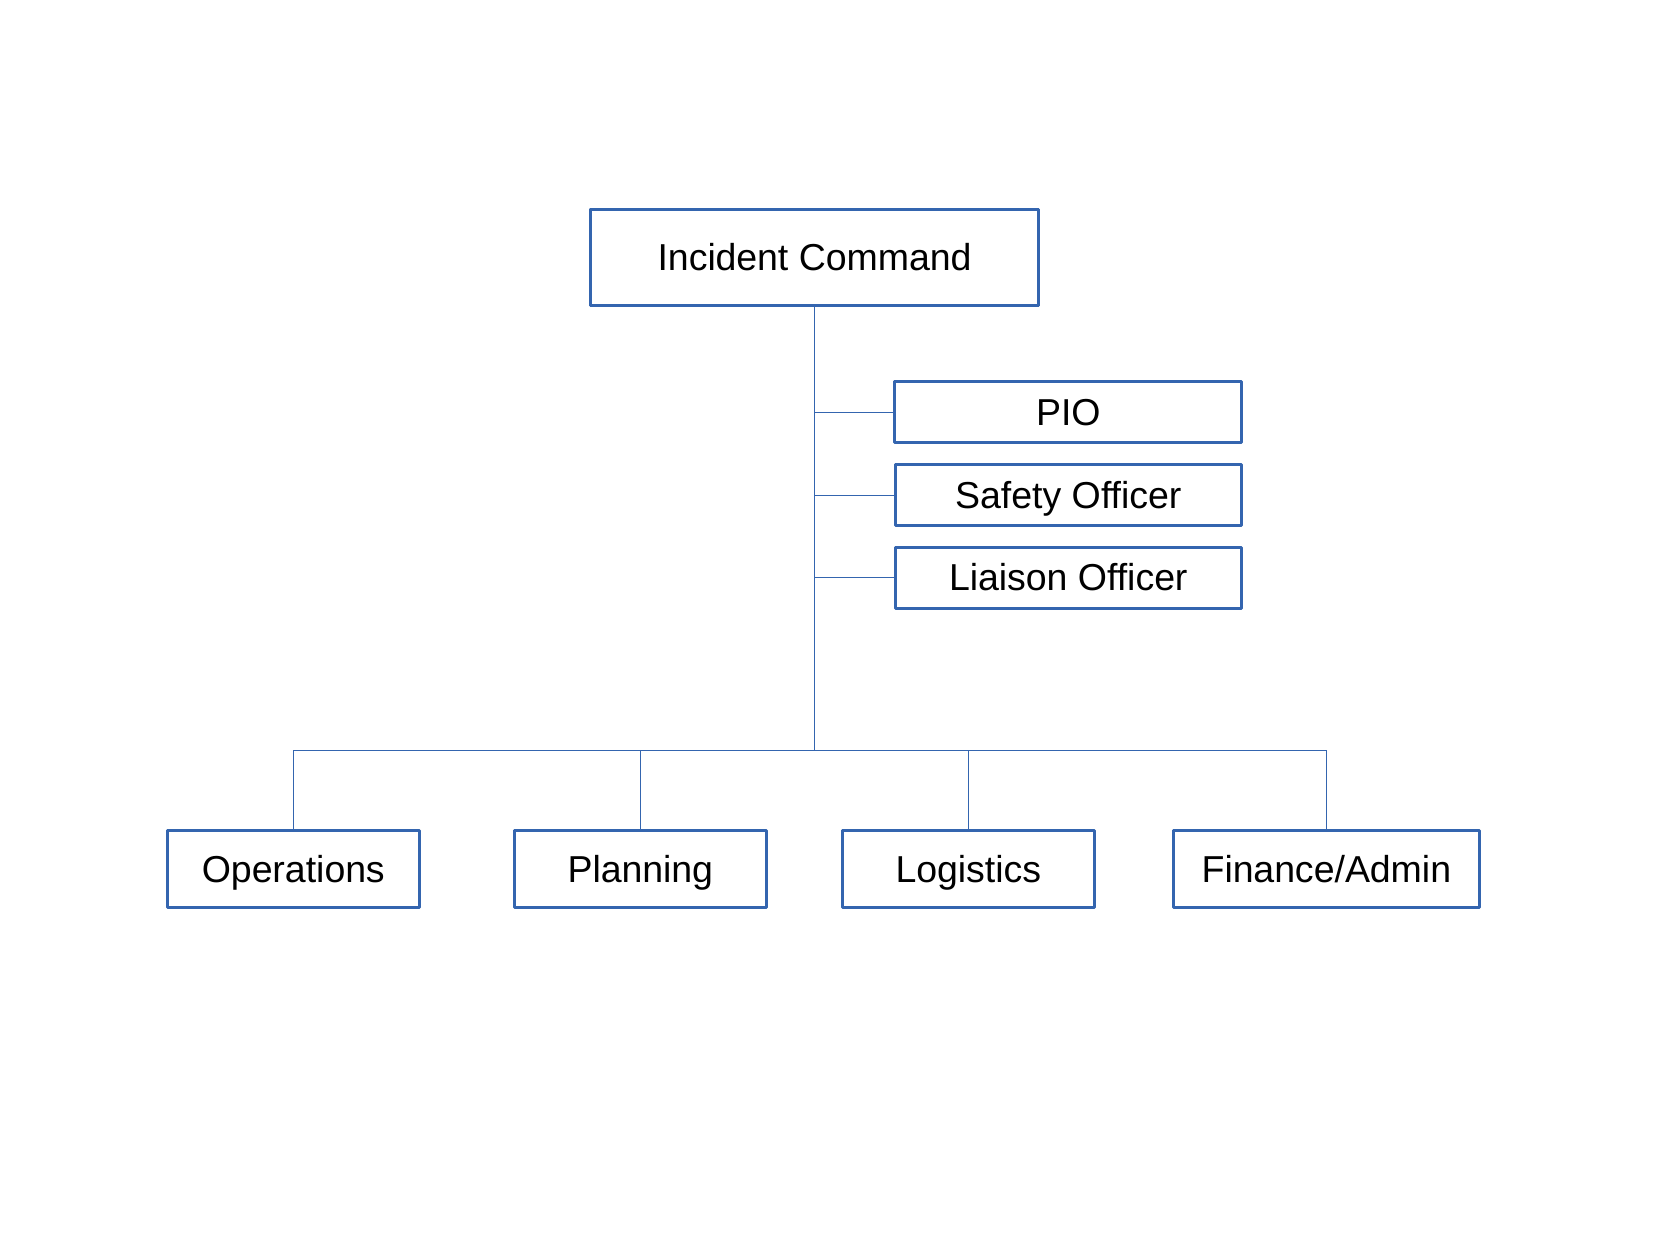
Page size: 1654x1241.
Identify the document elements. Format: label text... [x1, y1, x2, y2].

text_box Liaison Officer [895, 547, 1242, 609]
text_box Logistics [842, 830, 1095, 908]
text_box Operations [167, 830, 420, 908]
text_box Incident Command [590, 209, 1039, 306]
text_box Planning [514, 830, 767, 908]
text_box PIO [894, 381, 1242, 443]
text_box Safety Officer [895, 464, 1242, 526]
text_box Finance/Admin [1173, 830, 1480, 908]
